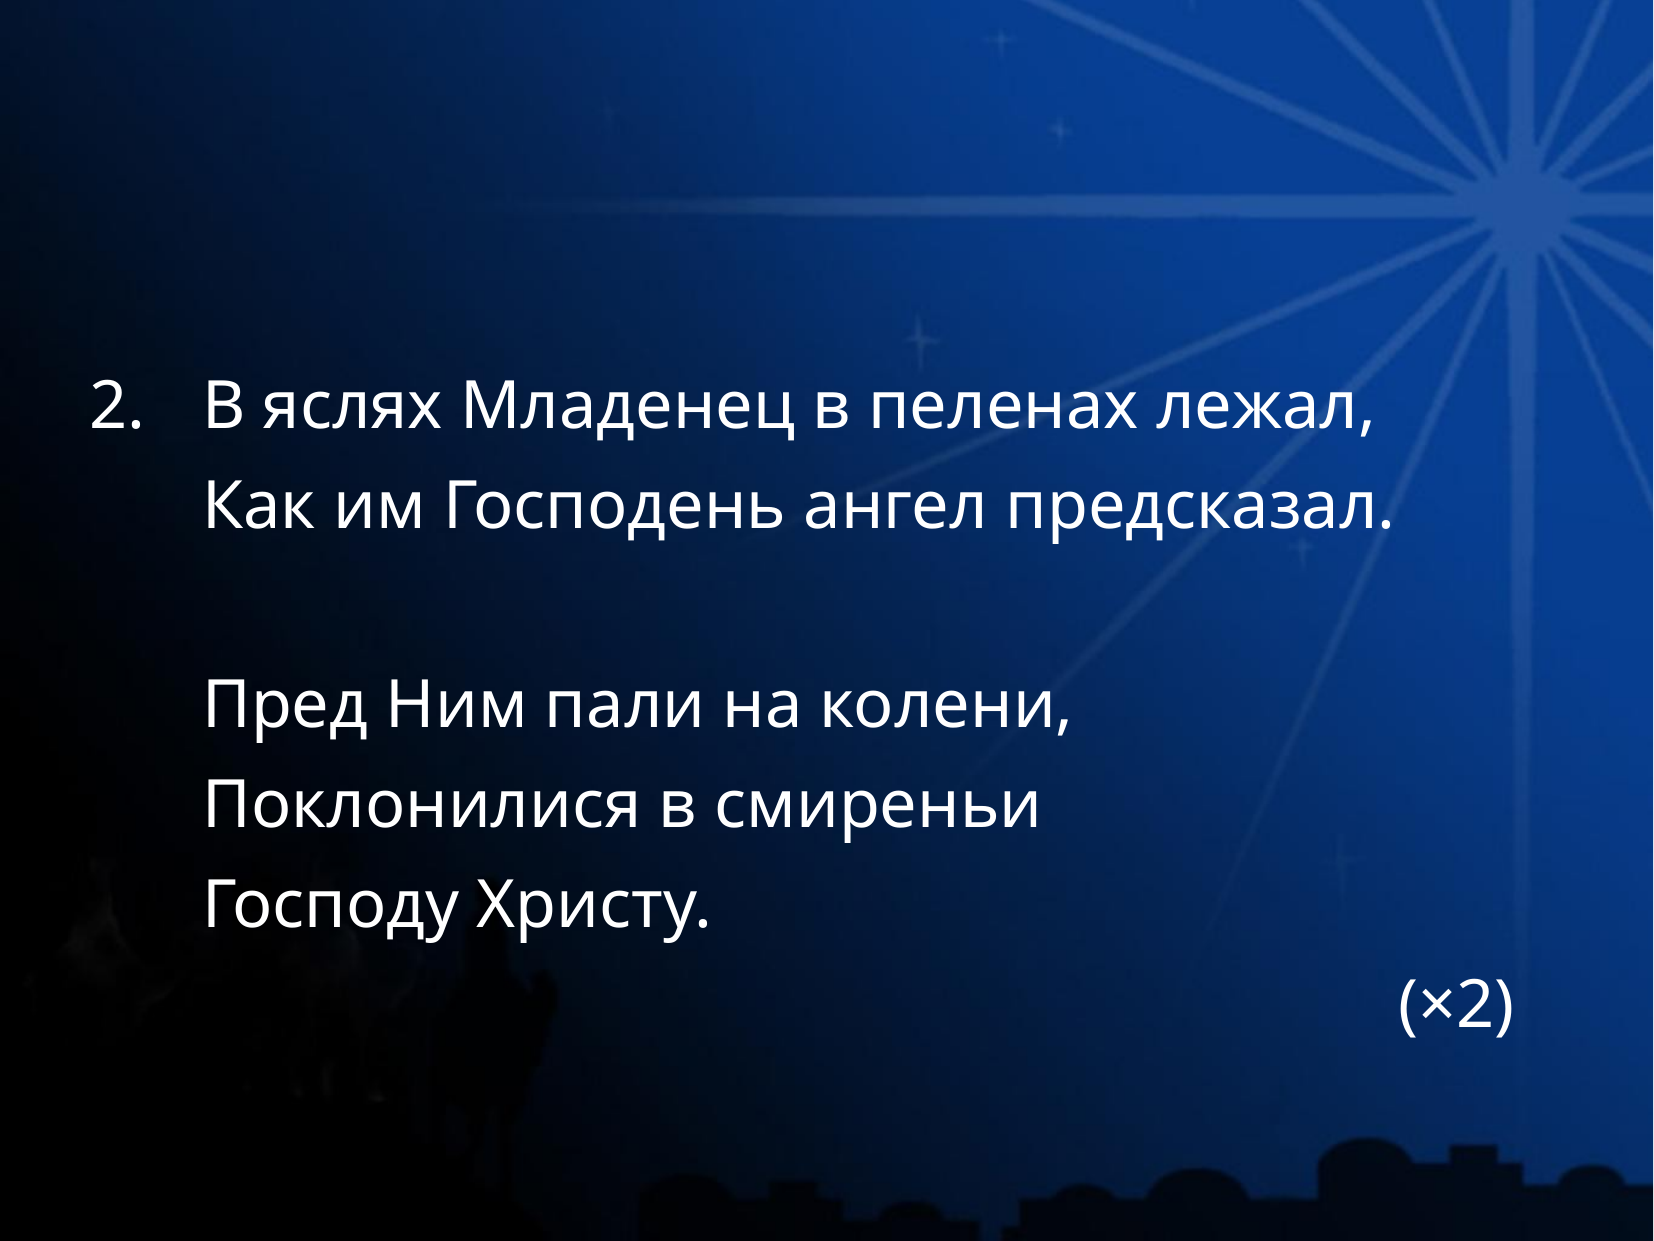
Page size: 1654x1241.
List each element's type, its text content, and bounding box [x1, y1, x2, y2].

picture [0, 0, 1654, 1241]
text_box 2. В яслях Младенец в пеленах лежал, Как им Господень ангел предсказал. Пред Ним пали на колени, Поклонилися в смиреньи Господу Христу. (×2) [75, 150, 1576, 1163]
